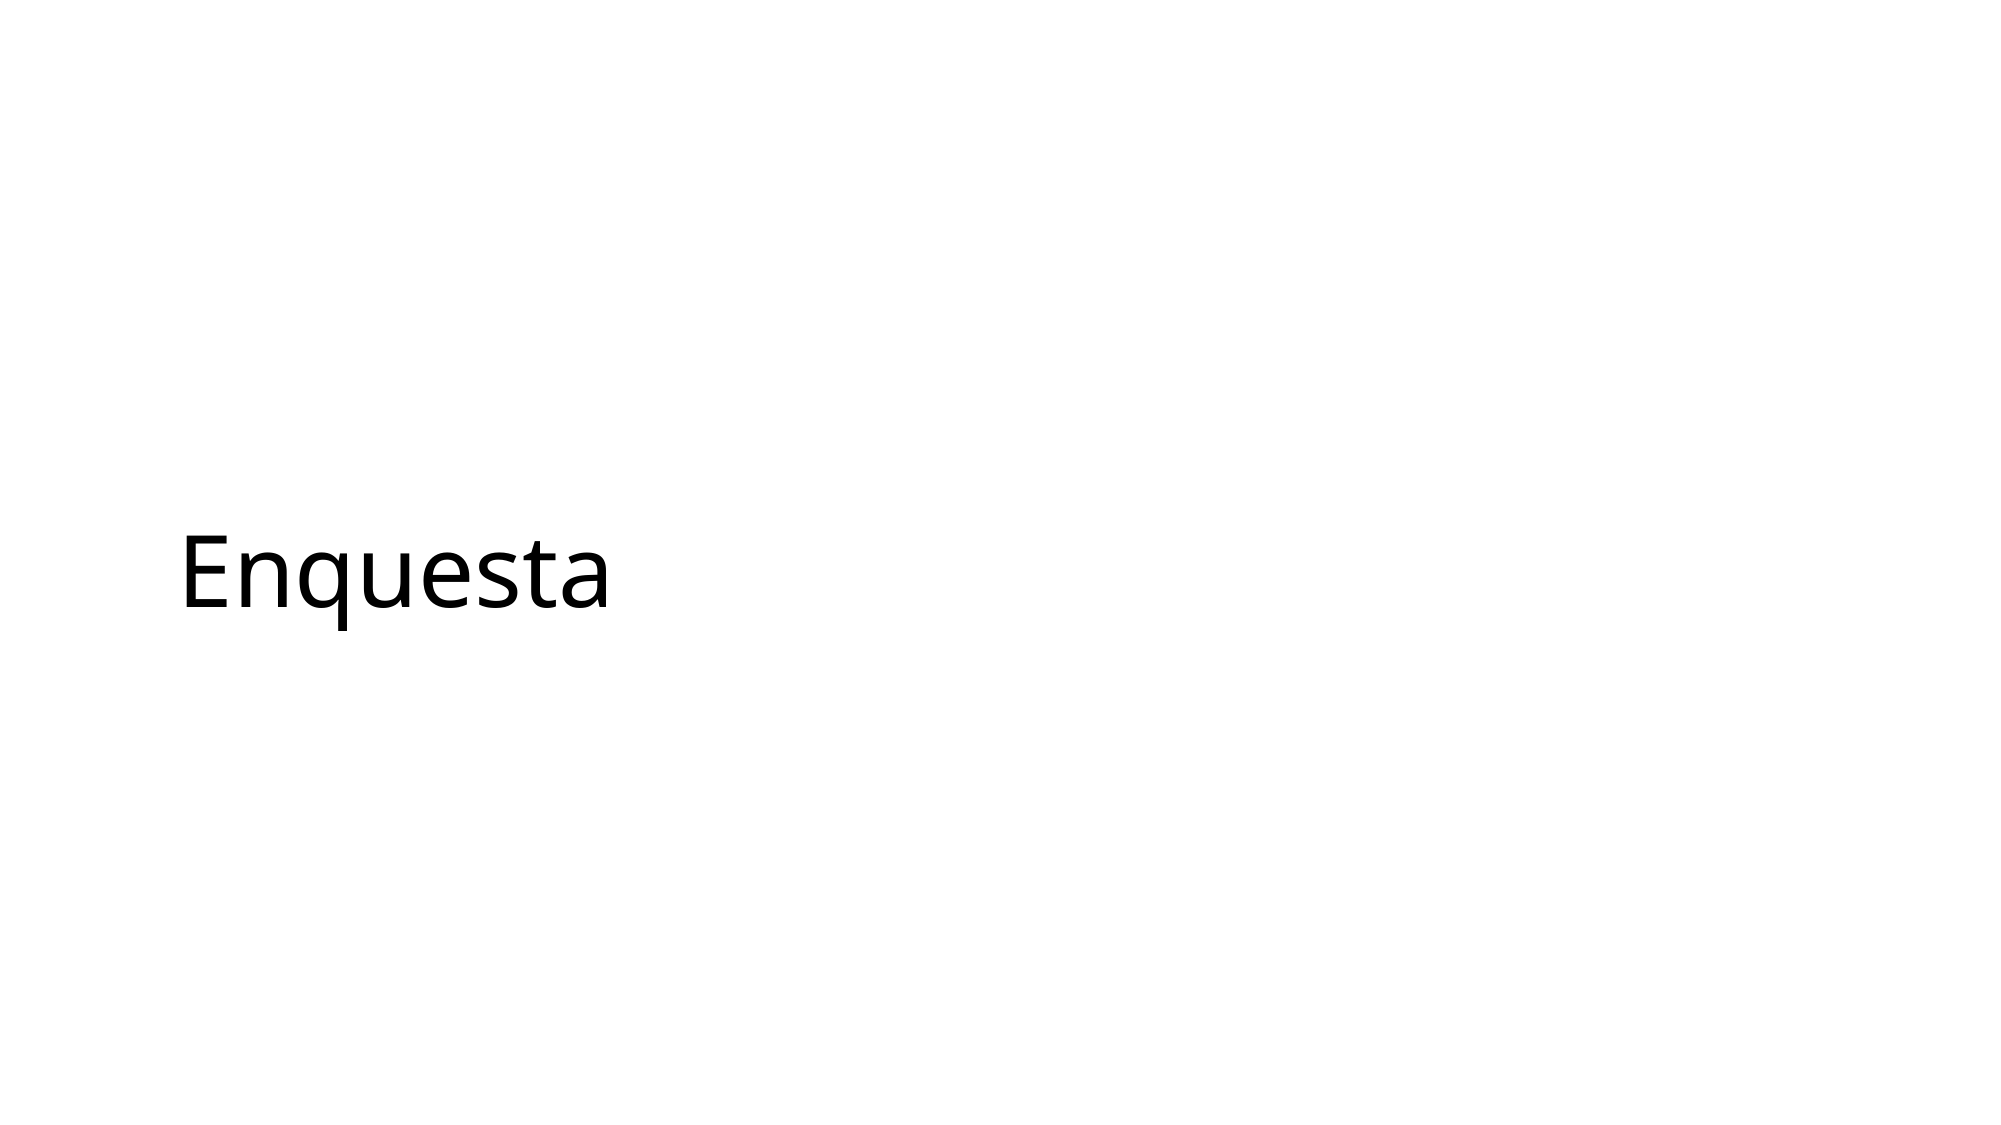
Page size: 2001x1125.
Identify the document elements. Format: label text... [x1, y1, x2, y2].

text_box Enquesta [162, 419, 1832, 732]
